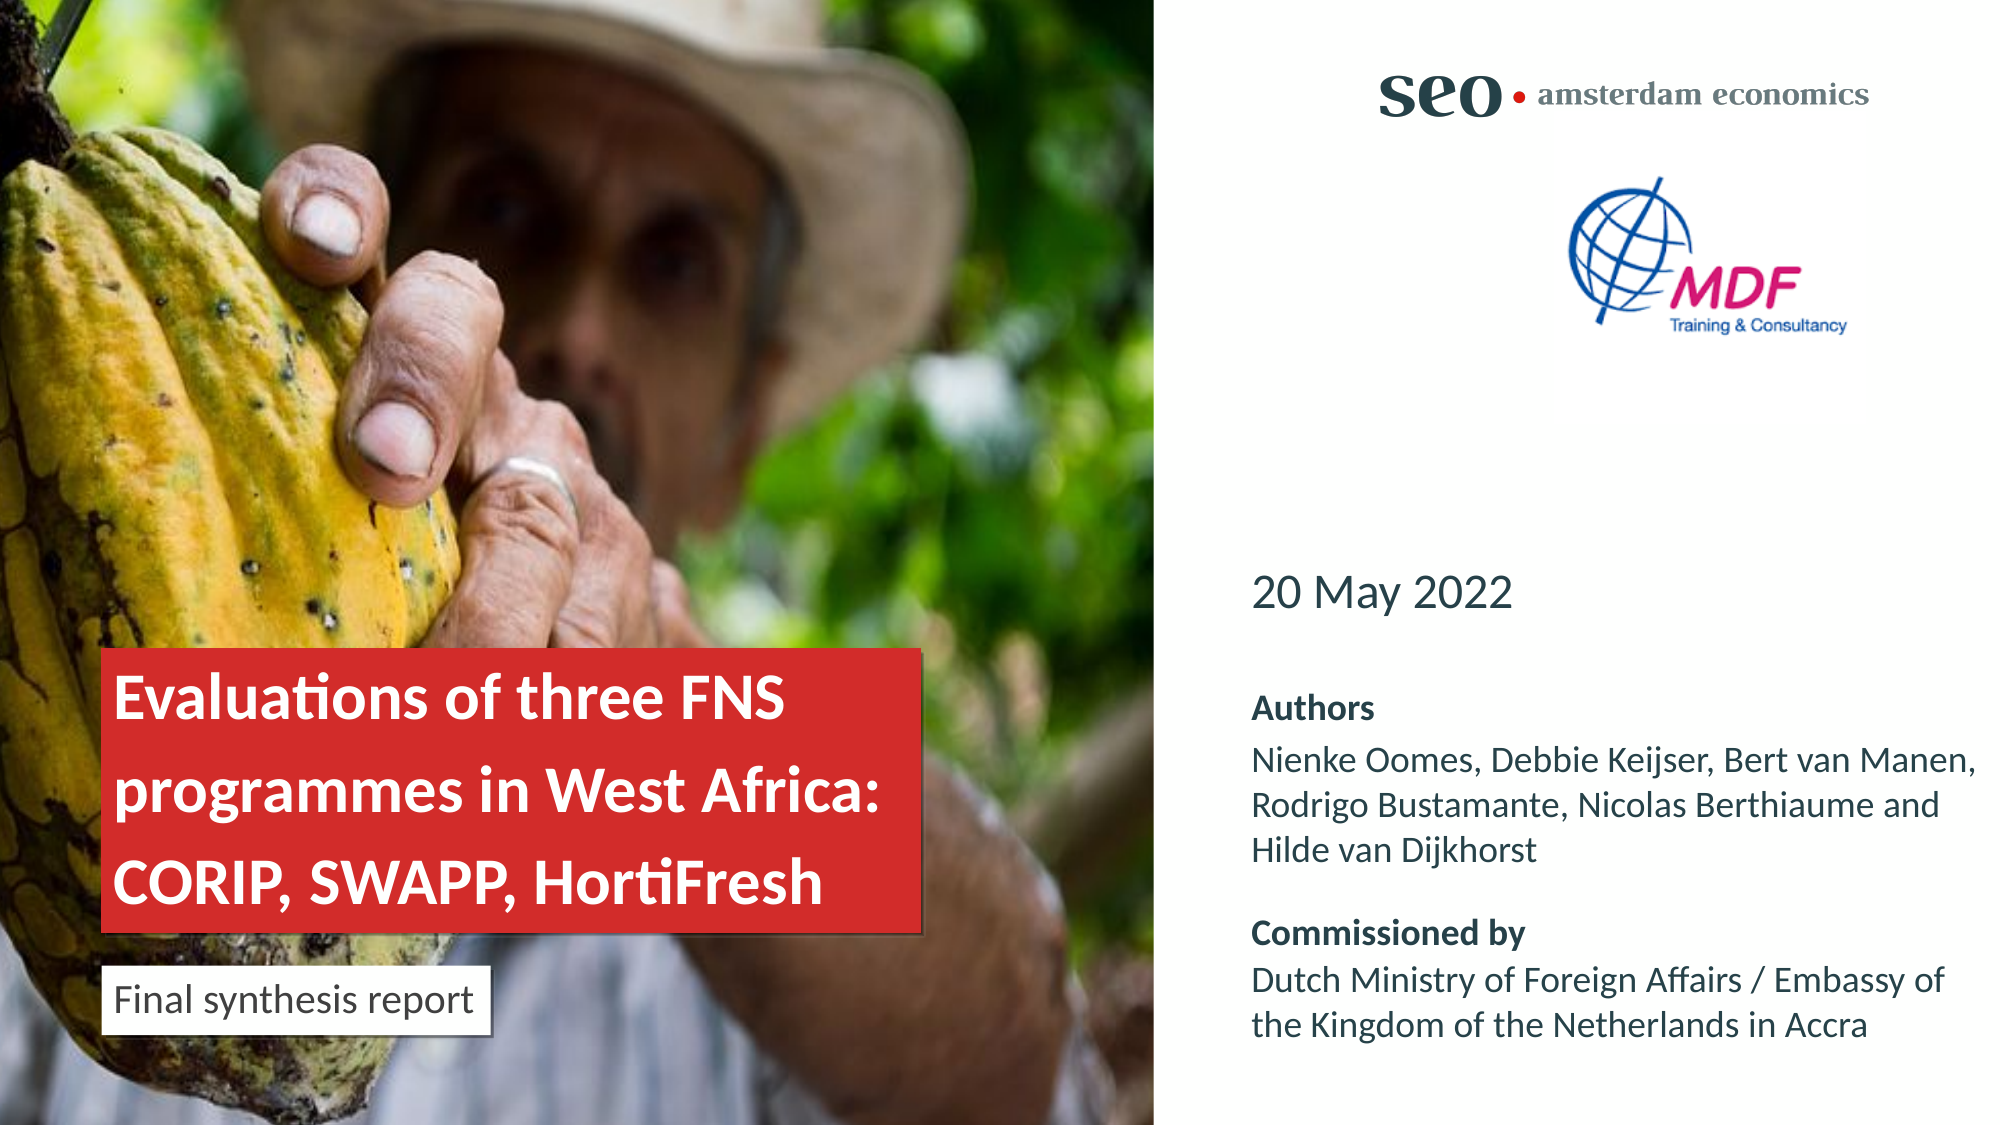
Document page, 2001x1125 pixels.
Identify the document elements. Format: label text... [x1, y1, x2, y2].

text_box Nienke Oomes, Debbie Keijser, Bert van Manen, Rodrigo Bustamante, Nicolas Berthiaume and Hilde van Dijkhorst [1236, 727, 2000, 880]
text_box Dutch Ministry of Foreign Affairs / Embassy of the Kingdom of the Netherlands in Accra [1236, 947, 1981, 1054]
text_box 20 May 2022 [1236, 557, 1859, 628]
list Final synthesis report [101, 965, 491, 1036]
text_box Commissioned by [1236, 905, 1650, 962]
picture [0, 0, 1154, 1125]
text_box Authors [1236, 680, 1603, 727]
list Evaluations of three FNS programmes in West Africa: CORIP, SWAPP, HortiFresh [101, 648, 921, 933]
picture [1554, 111, 1866, 424]
